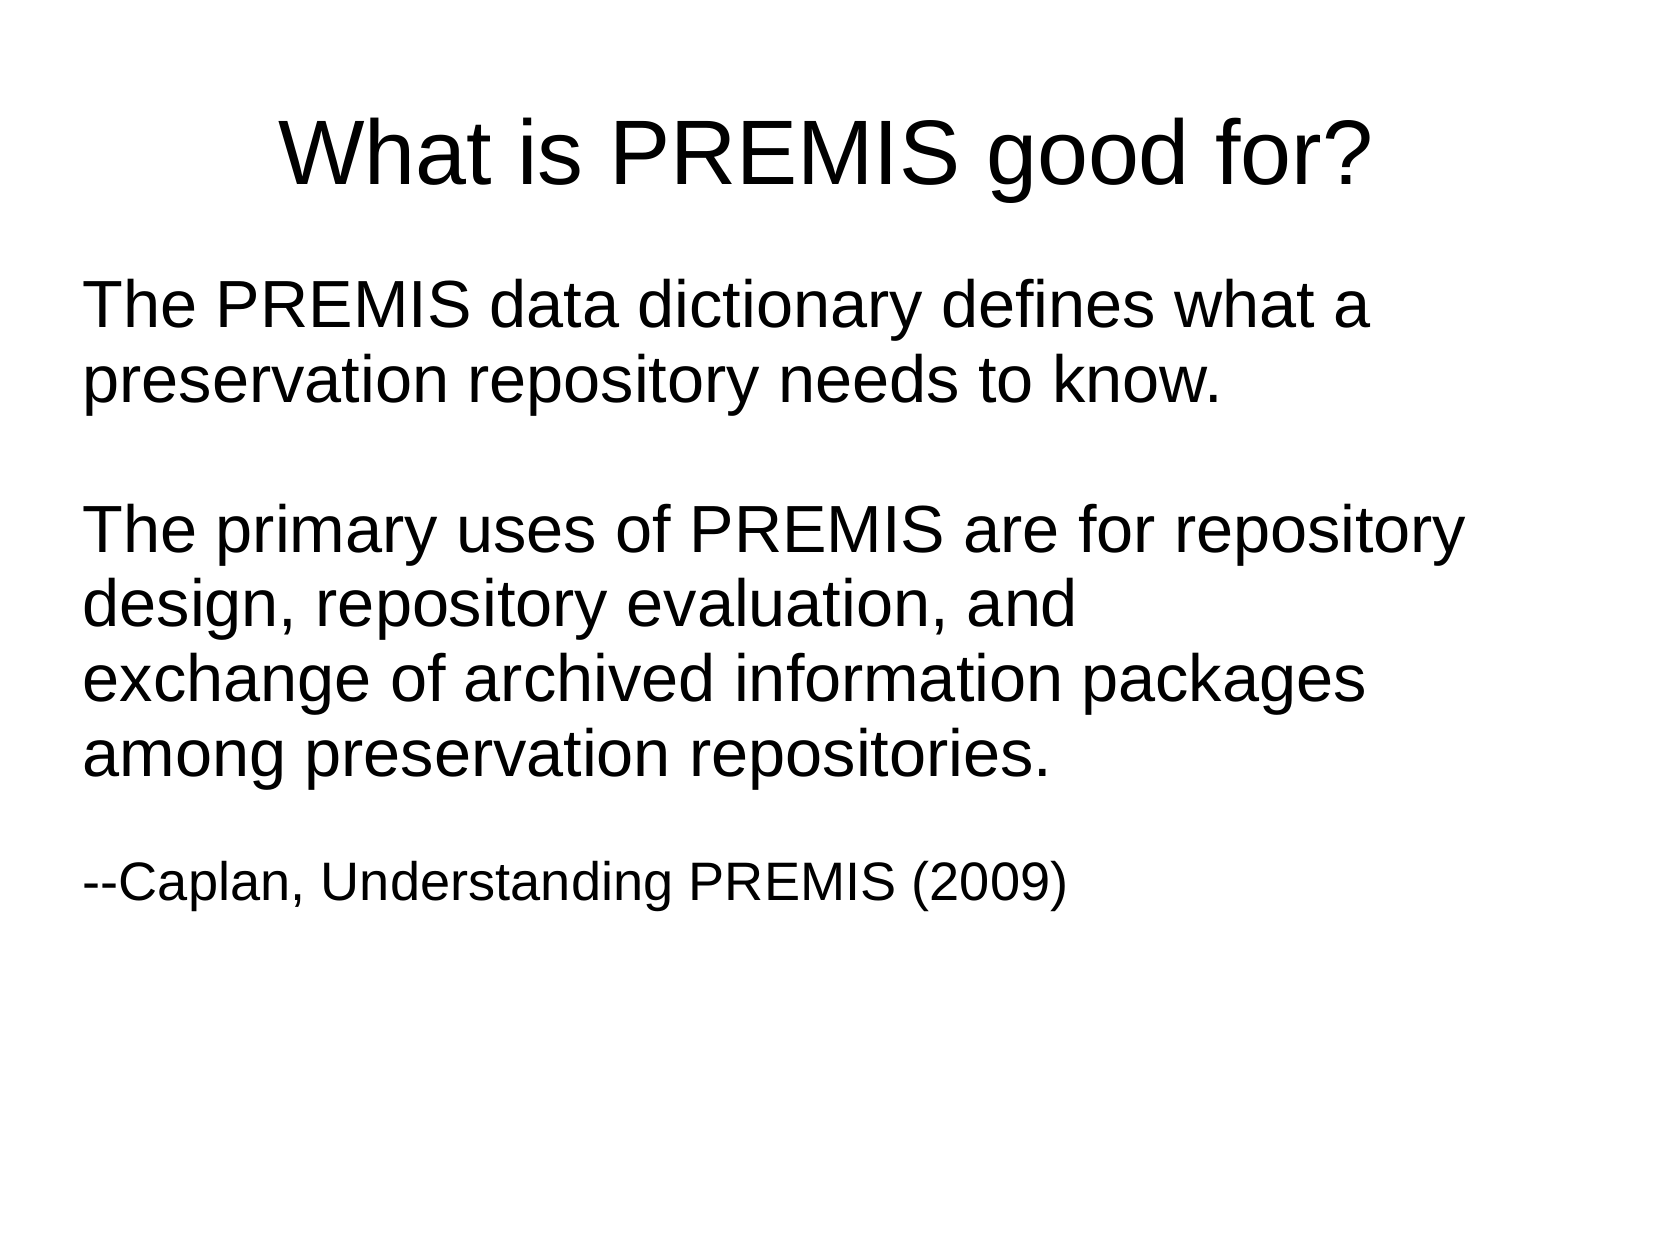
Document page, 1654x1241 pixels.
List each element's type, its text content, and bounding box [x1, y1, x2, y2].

subtitle The PREMIS data dictionary defines what a preservation repository needs to know. The primary uses of PREMIS are for repository design, repository evaluation, and exchange of archived information packages among preservation repositories. --Caplan, Understanding PREMIS (2009) [82, 267, 1571, 1241]
title What is PREMIS good for? [82, 56, 1571, 250]
